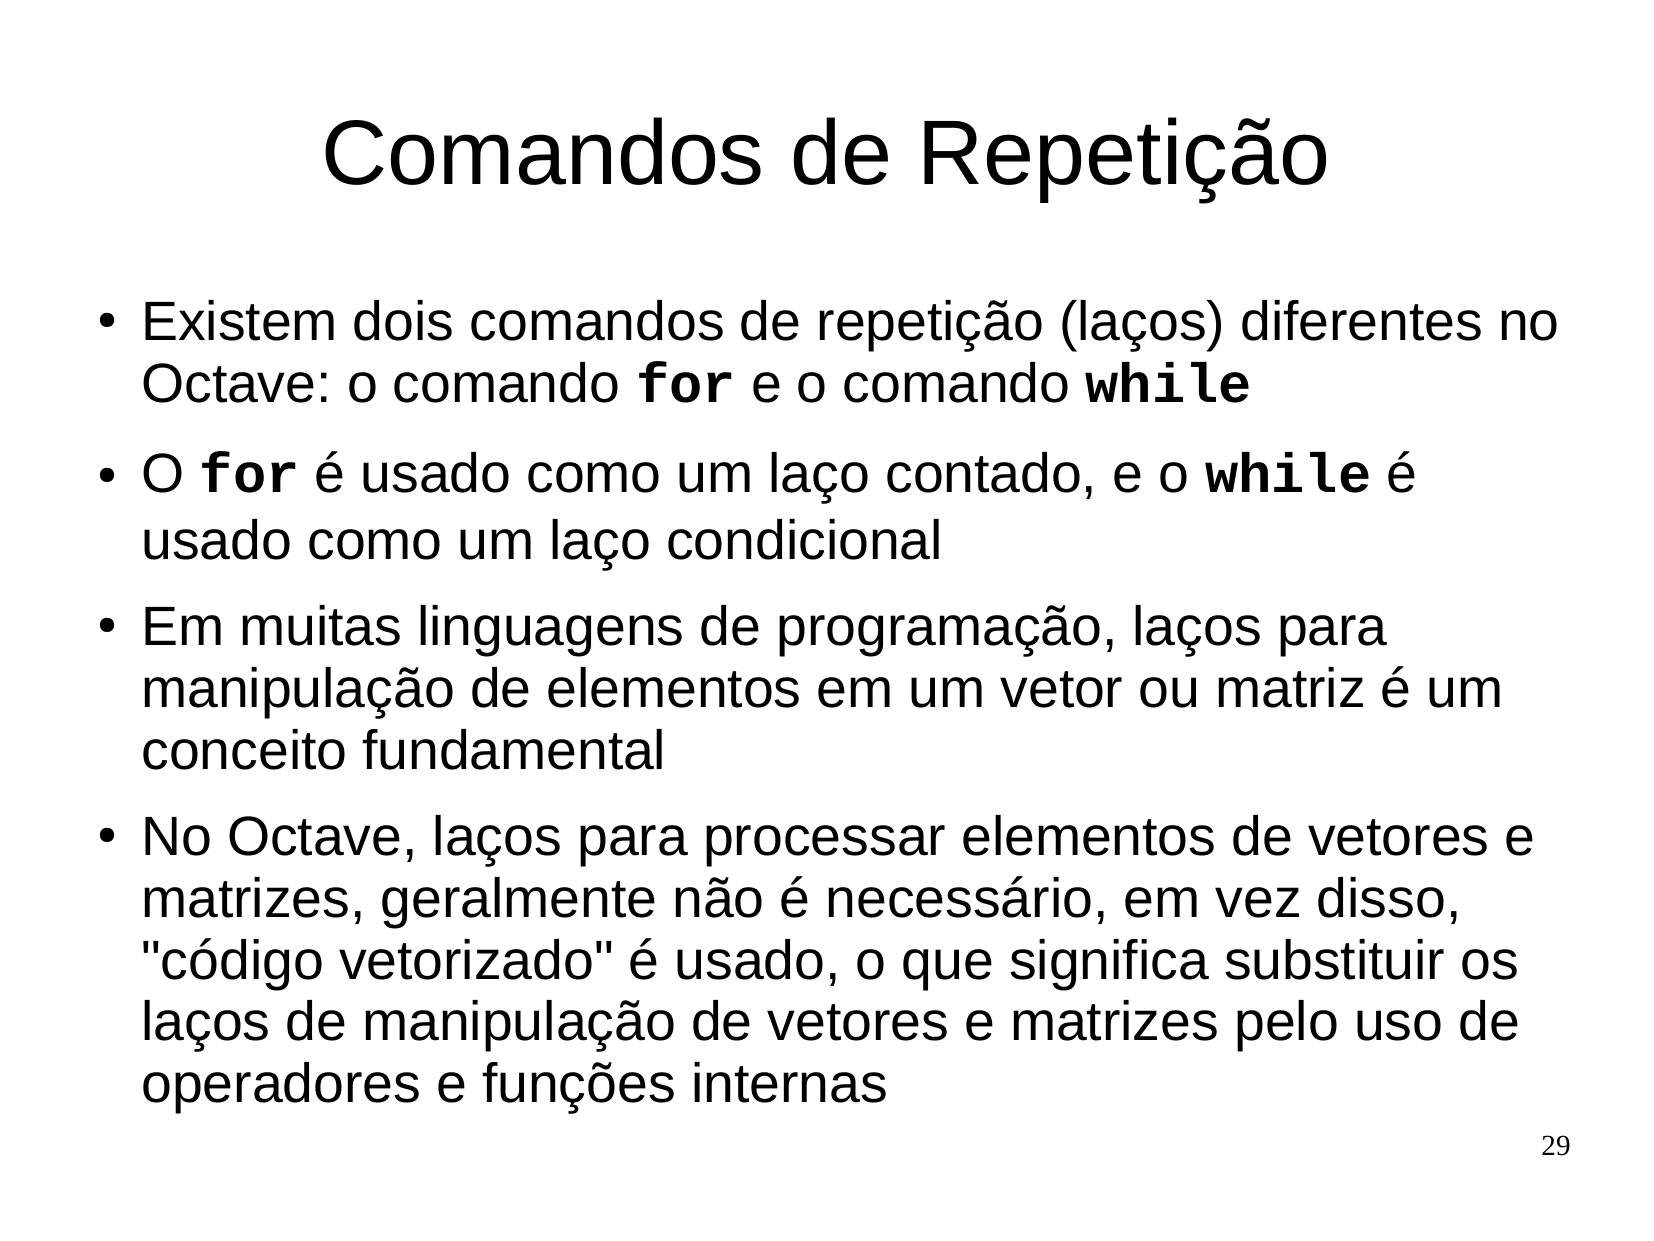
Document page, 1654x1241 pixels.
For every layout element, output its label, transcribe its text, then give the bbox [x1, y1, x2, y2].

title Comandos de Repetição [82, 49, 1571, 257]
list Existem dois comandos de repetição (laços) diferentes no Octave: o comando for e o comando while O for é usado como um laço contado, e o while é usado como um laço condicional Em muitas linguagens de programação, laços para manipulação de elementos em um vetor ou matriz é um conceito fundamental No Octave, laços para processar elementos de vetores e matrizes, geralmente não é necessário, em vez disso, "código vetorizado" é usado, o que significa substituir os laços de manipulação de vetores e matrizes pelo uso de operadores e funções internas [82, 290, 1571, 1123]
